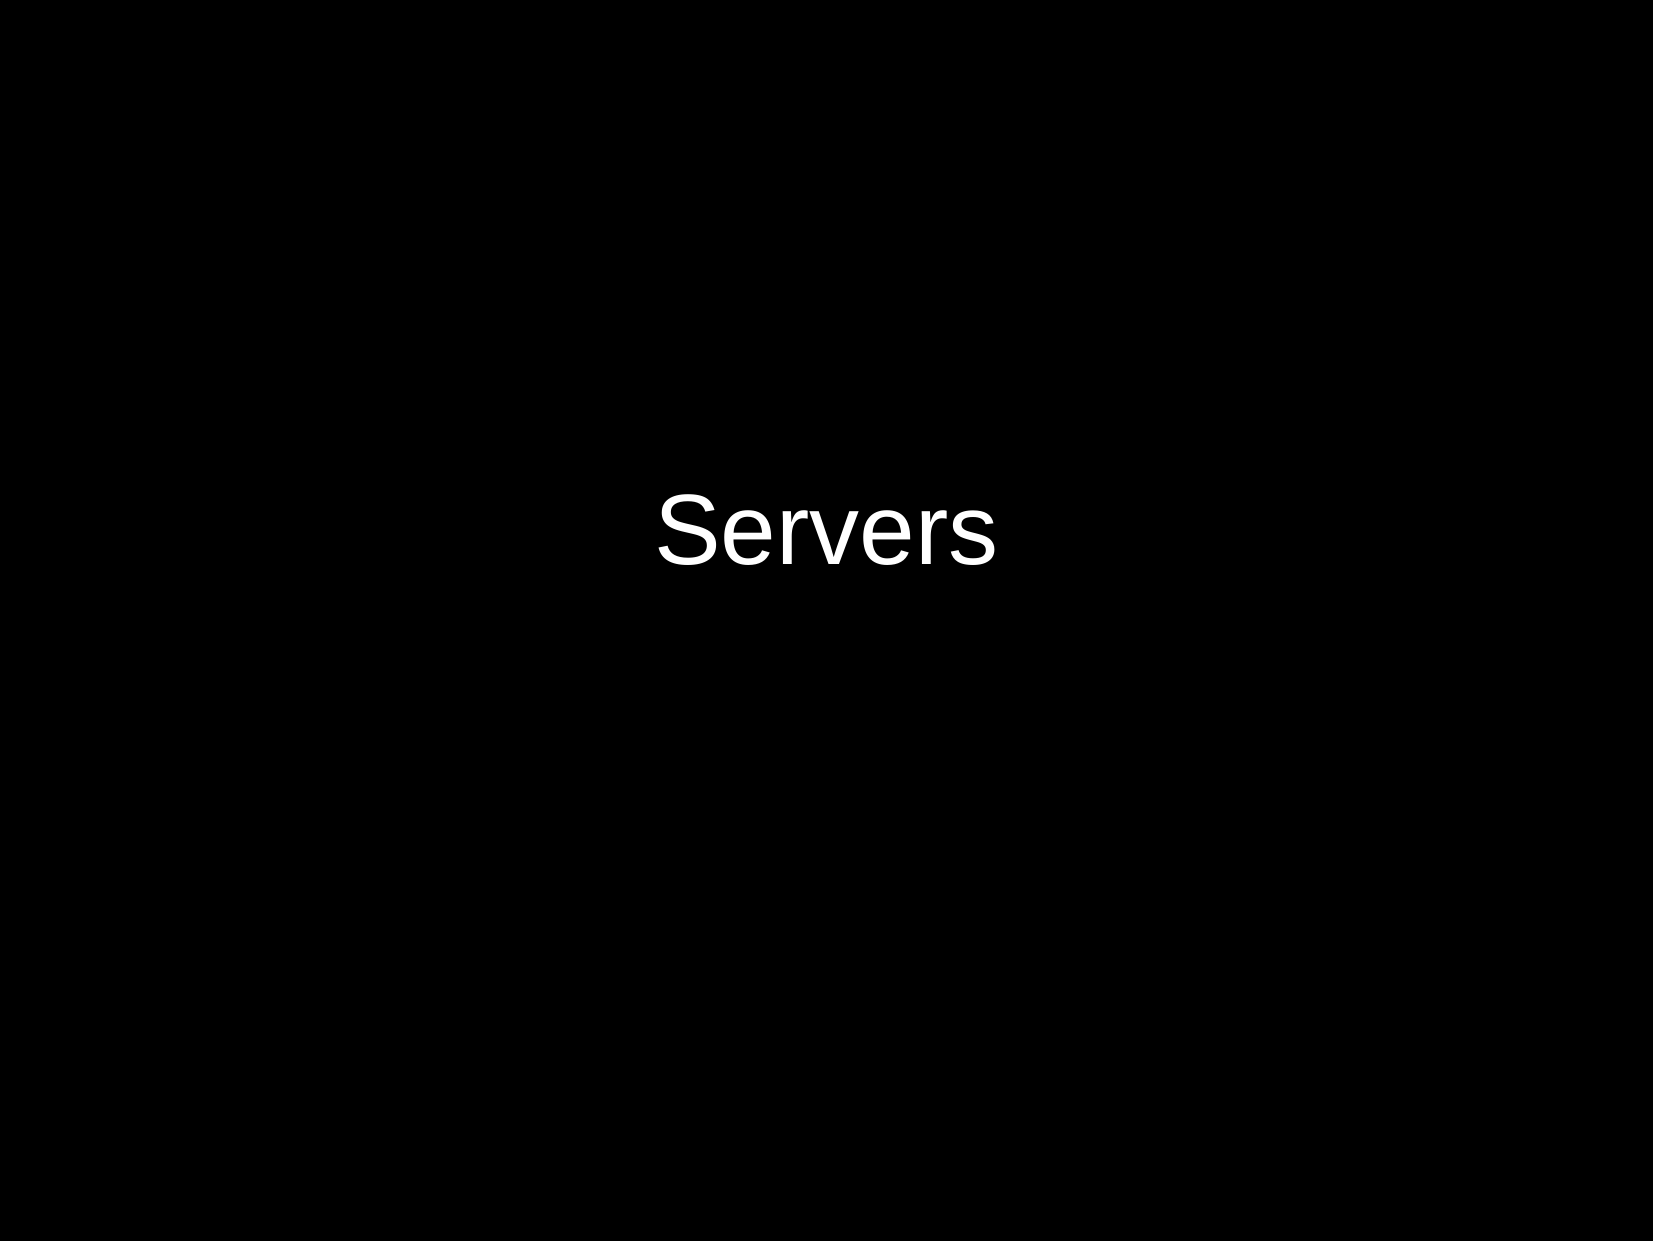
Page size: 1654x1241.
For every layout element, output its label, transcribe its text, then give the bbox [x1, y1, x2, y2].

subtitle Servers [82, 49, 1571, 1010]
